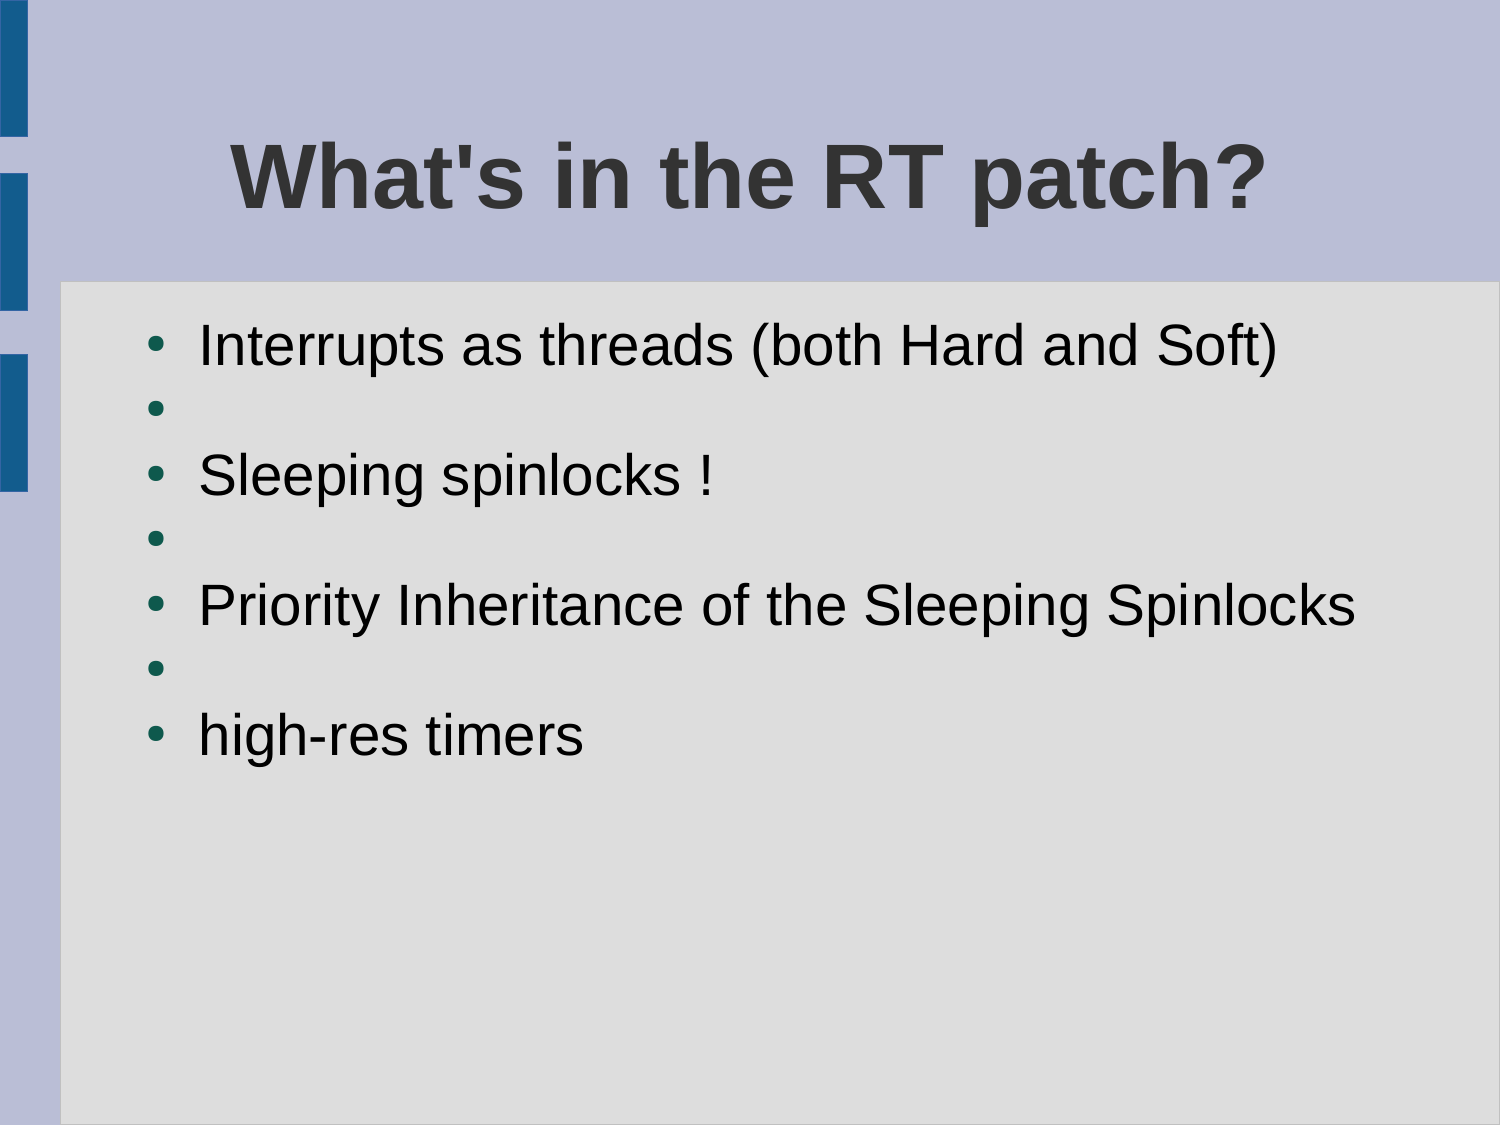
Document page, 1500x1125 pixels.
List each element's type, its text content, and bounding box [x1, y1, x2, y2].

title What's in the RT patch? [110, 82, 1392, 271]
list Interrupts as threads (both Hard and Soft) Sleeping spinlocks ! Priority Inheritance of the Sleeping Spinlocks high-res timers [110, 312, 1392, 1022]
